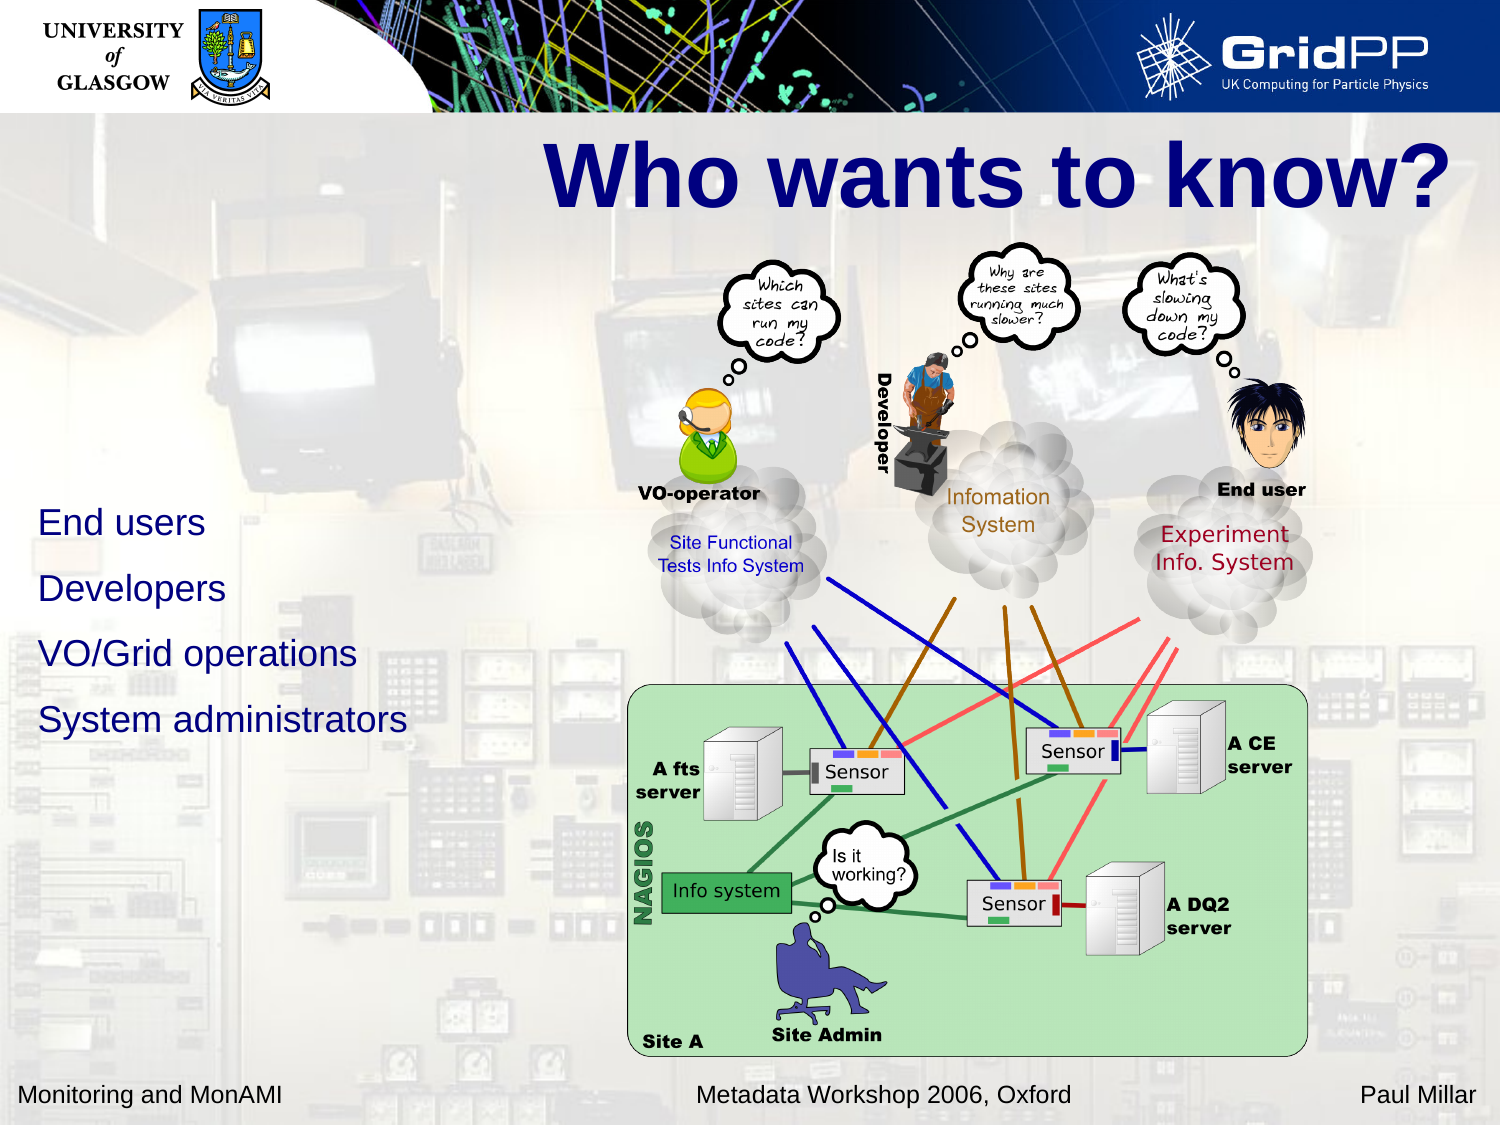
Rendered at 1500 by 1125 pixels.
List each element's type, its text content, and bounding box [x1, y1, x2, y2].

title Who wants to know? [533, 127, 1465, 230]
text_box End users Developers VO/Grid operations System administrators [37, 501, 422, 741]
picture [0, 0, 1500, 1125]
